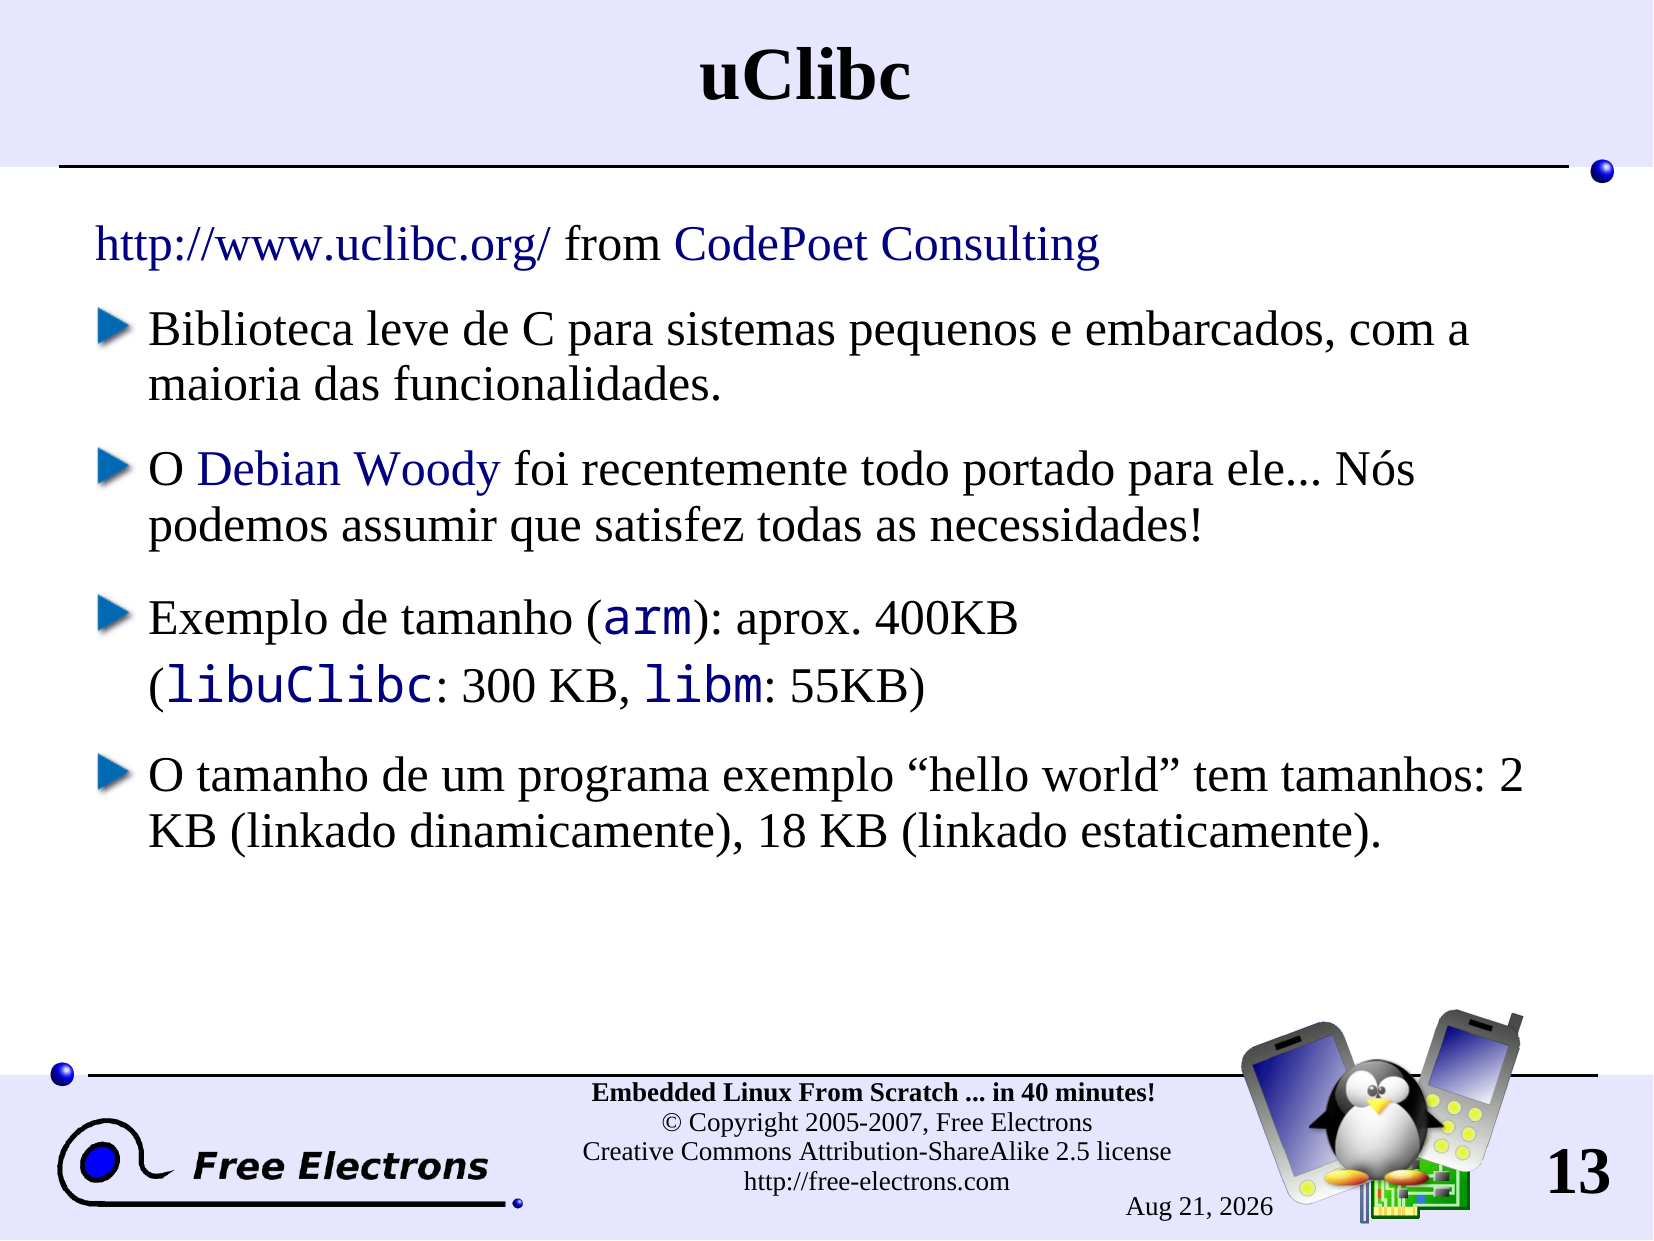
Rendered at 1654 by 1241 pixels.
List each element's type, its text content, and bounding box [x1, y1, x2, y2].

picture [1231, 1066, 1521, 1241]
title uClibc [60, 25, 1551, 124]
list http://www.uclibc.org/ from CodePoet Consulting Biblioteca leve de C para sistemas pequenos e embarcados, com a maioria das funcionalidades. O Debian Woody foi recentemente todo portado para ele... Nós podemos assumir que satisfez todas as necessidades! Exemplo de tamanho (arm): aprox. 400KB (libuClibc: 300 KB, libm: 55KB) O tamanho de um programa exemplo “hello world” tem tamanhos: 2 KB (linkado dinamicamente), 18 KB (linkado estaticamente). [77, 216, 1549, 1066]
picture [50, 1107, 527, 1216]
